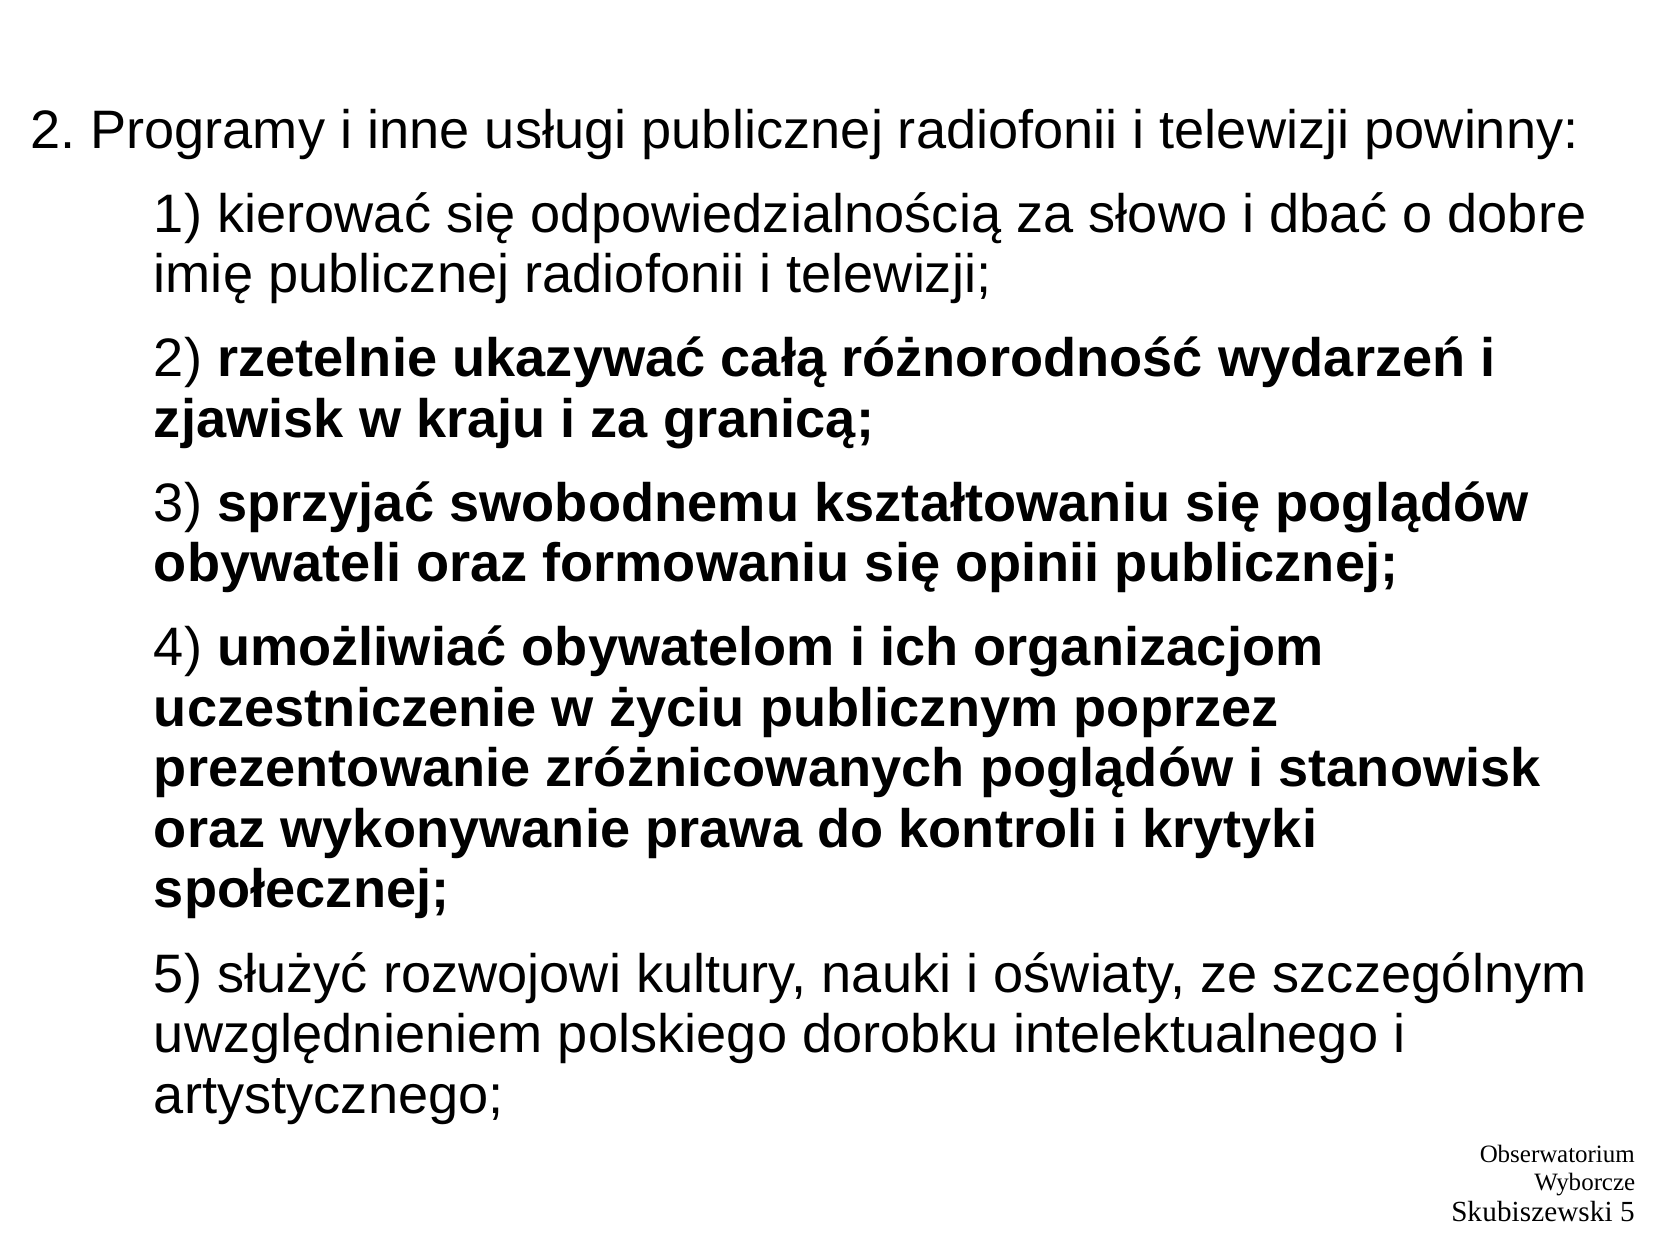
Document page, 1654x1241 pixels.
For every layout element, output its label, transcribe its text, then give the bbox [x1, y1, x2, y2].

list 2. Programy i inne usługi publicznej radiofonii i telewizji powinny: 1) kierować się odpowiedzialnością za słowo i dbać o dobre imię publicznej radiofonii i telewizji; 2) rzetelnie ukazywać całą różnorodność wydarzeń i zjawisk w kraju i za granicą; 3) sprzyjać swobodnemu kształtowaniu się poglądów obywateli oraz formowaniu się opinii publicznej; 4) umożliwiać obywatelom i ich organizacjom uczestniczenie w życiu publicznym poprzez prezentowanie zróżnicowanych poglądów i stanowisk oraz wykonywanie prawa do kontroli i krytyki społecznej; 5) służyć rozwojowi kultury, nauki i oświaty, ze szczególnym uwzględnieniem polskiego dorobku intelektualnego i artystycznego; [30, 14, 1621, 1155]
